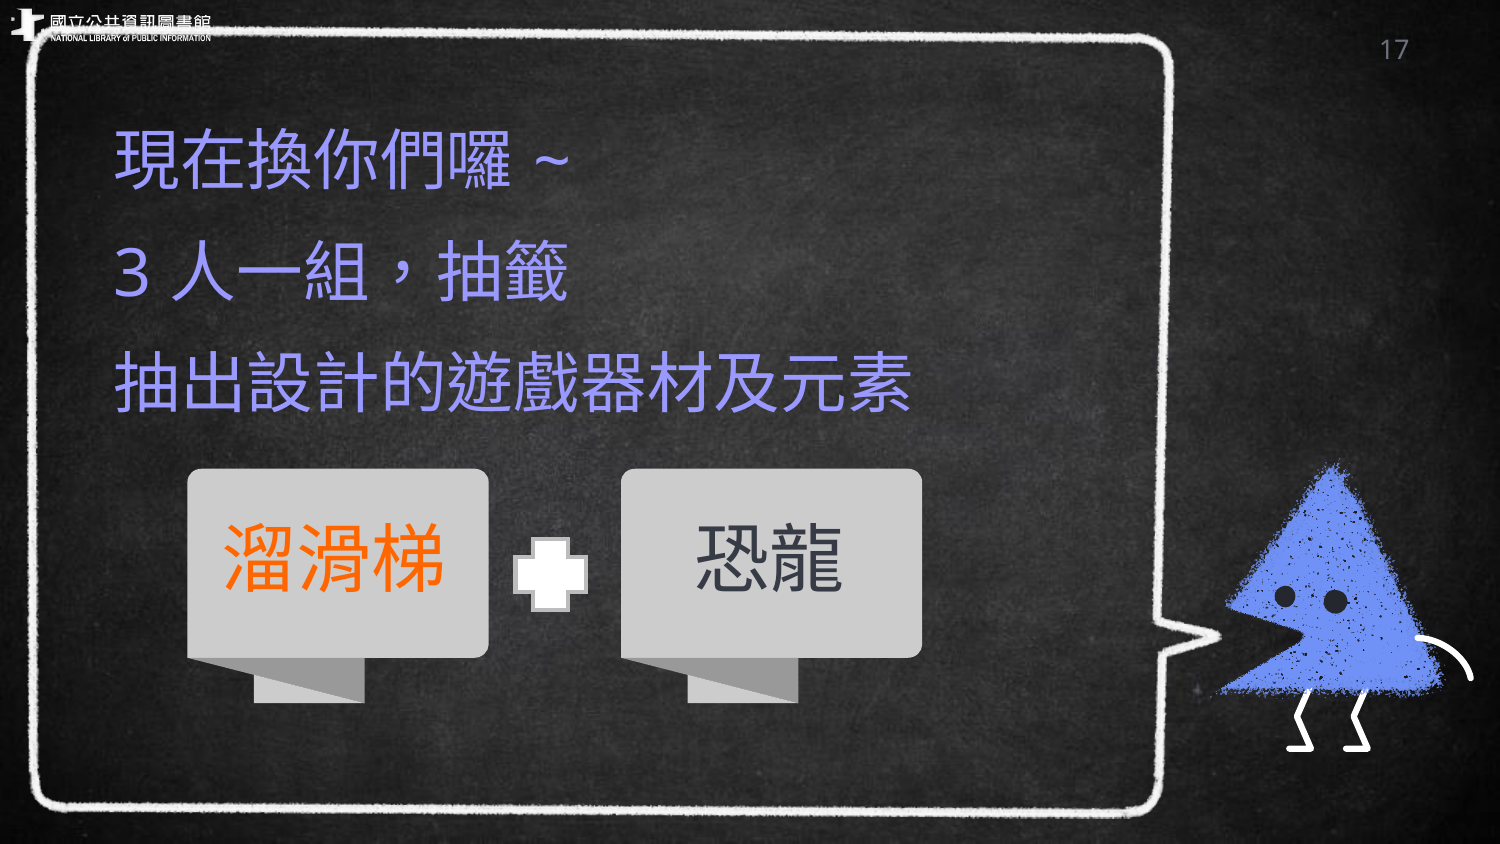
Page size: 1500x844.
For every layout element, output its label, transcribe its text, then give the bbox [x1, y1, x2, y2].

text_box 溜滑梯 [206, 503, 481, 610]
list 現在換你們囉~ 3人一組，抽籤 抽出設計的遊戲器材及元素 [80, 92, 1092, 634]
text_box 恐龍 [679, 503, 949, 610]
text_box [1378, 32, 1469, 98]
text_box [515, 539, 586, 610]
text_box [621, 468, 923, 704]
text_box [187, 468, 489, 704]
